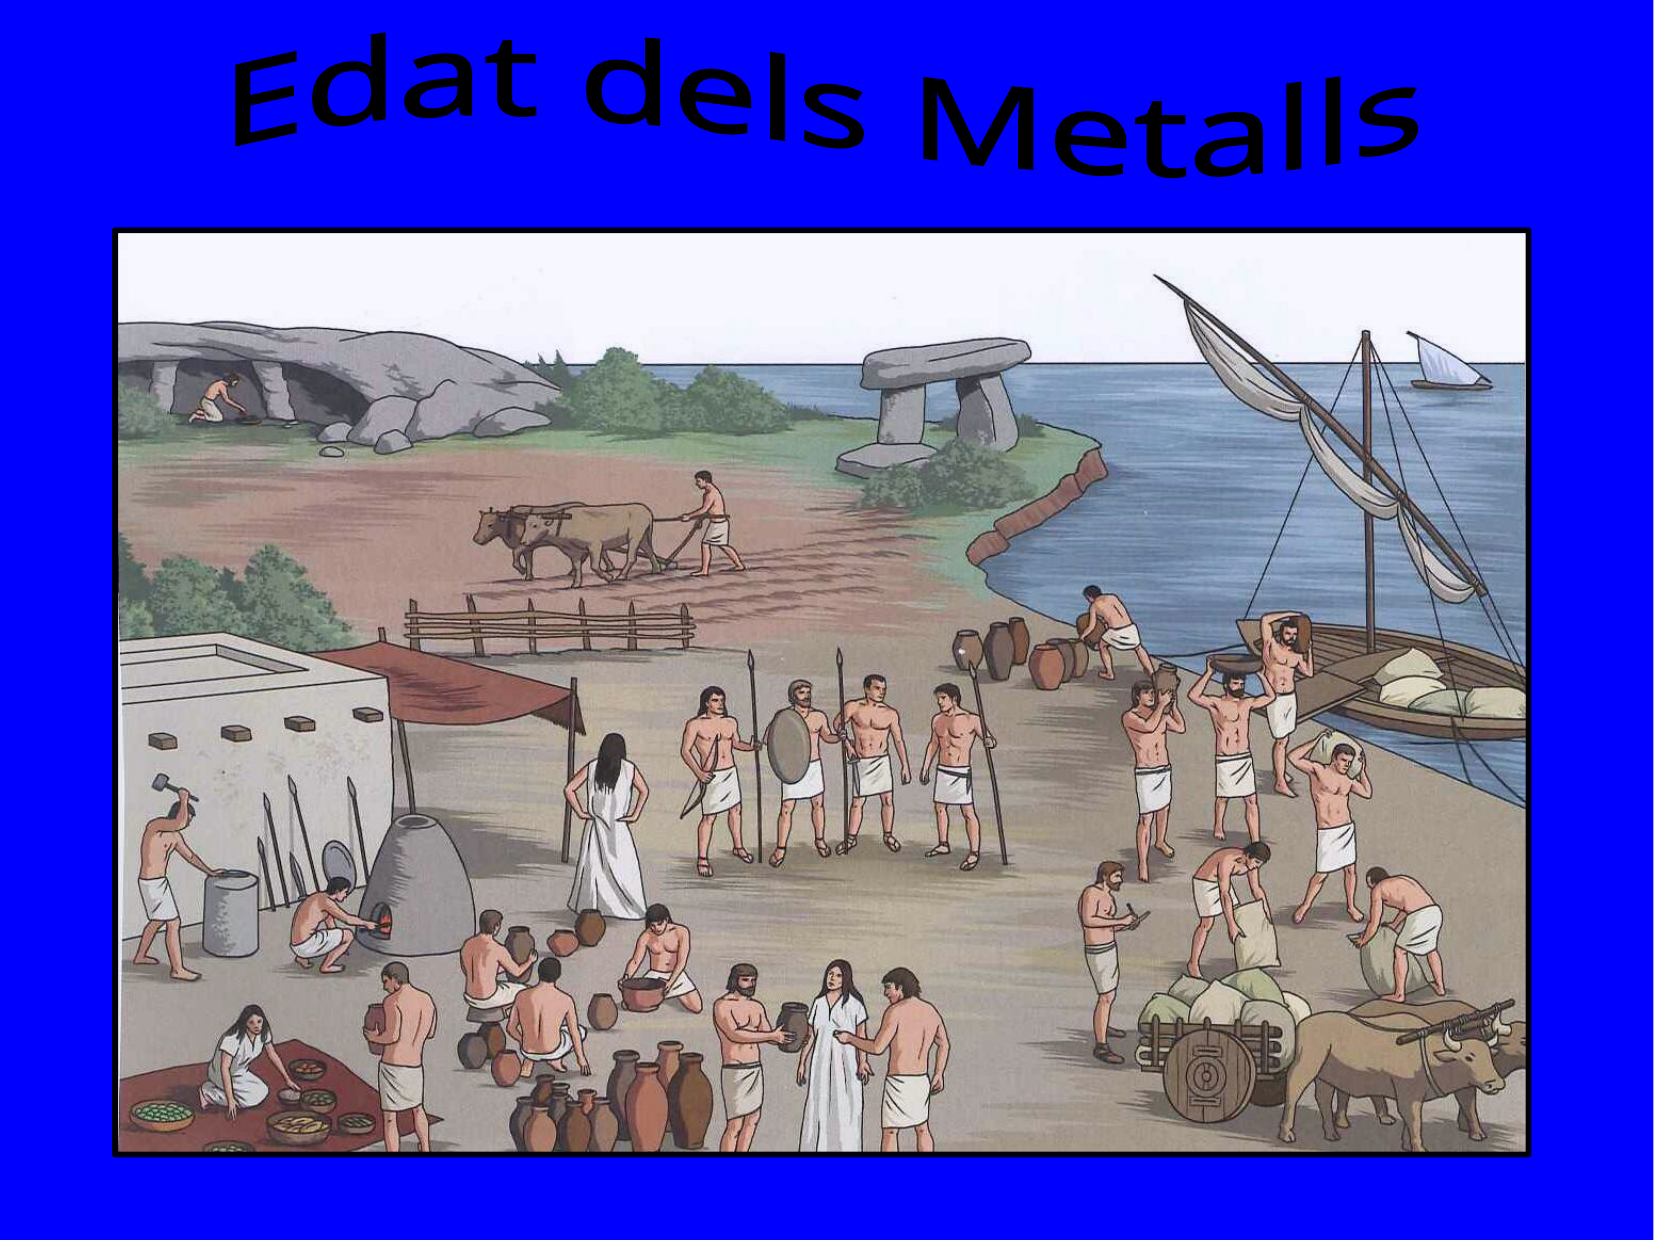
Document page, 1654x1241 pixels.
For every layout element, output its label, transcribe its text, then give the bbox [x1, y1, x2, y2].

text_box Edat dels Metalls [1055, 111, 1126, 176]
text_box Edat dels Metalls [924, 77, 1033, 170]
text_box Edat dels Metalls [680, 69, 751, 134]
text_box Edat dels Metalls [486, 40, 536, 117]
text_box Edat dels Metalls [586, 38, 660, 125]
text_box Edat dels Metalls [1287, 82, 1301, 170]
text_box Edat dels Metalls [312, 33, 385, 126]
picture [118, 233, 1526, 1152]
text_box Edat dels Metalls [1195, 112, 1263, 177]
text_box Edat dels Metalls [804, 84, 864, 148]
text_box Edat dels Metalls [1326, 77, 1340, 165]
text_box Edat dels Metalls [770, 52, 785, 141]
text_box Edat dels Metalls [236, 51, 296, 146]
text_box Edat dels Metalls [1360, 88, 1418, 157]
text_box Edat dels Metalls [405, 54, 472, 118]
text_box Edat dels Metalls [1135, 101, 1186, 178]
